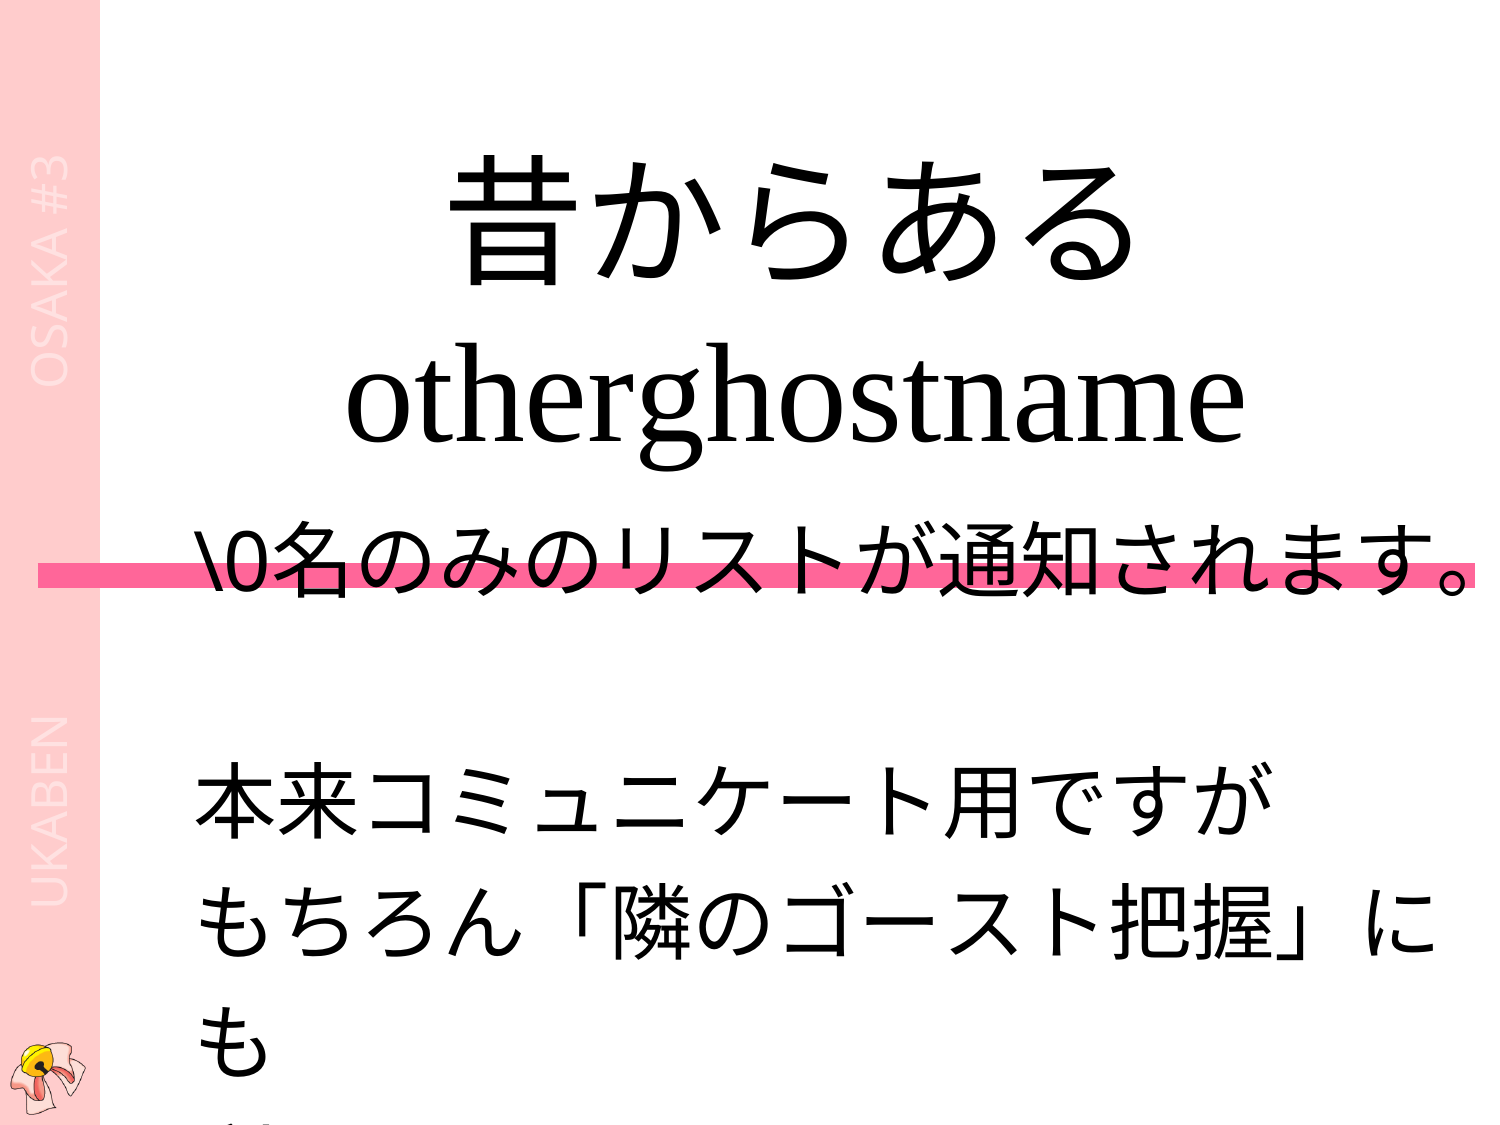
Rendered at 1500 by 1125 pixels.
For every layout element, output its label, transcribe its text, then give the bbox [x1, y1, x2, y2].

subtitle \0名のみのリストが通知されます。 本来コミュニケート用ですが もちろん「隣のゴースト把握」にも 利用できます。 [118, 620, 1477, 1093]
title 昔からある otherghostname [118, 50, 1477, 532]
picture [10, 1042, 86, 1115]
